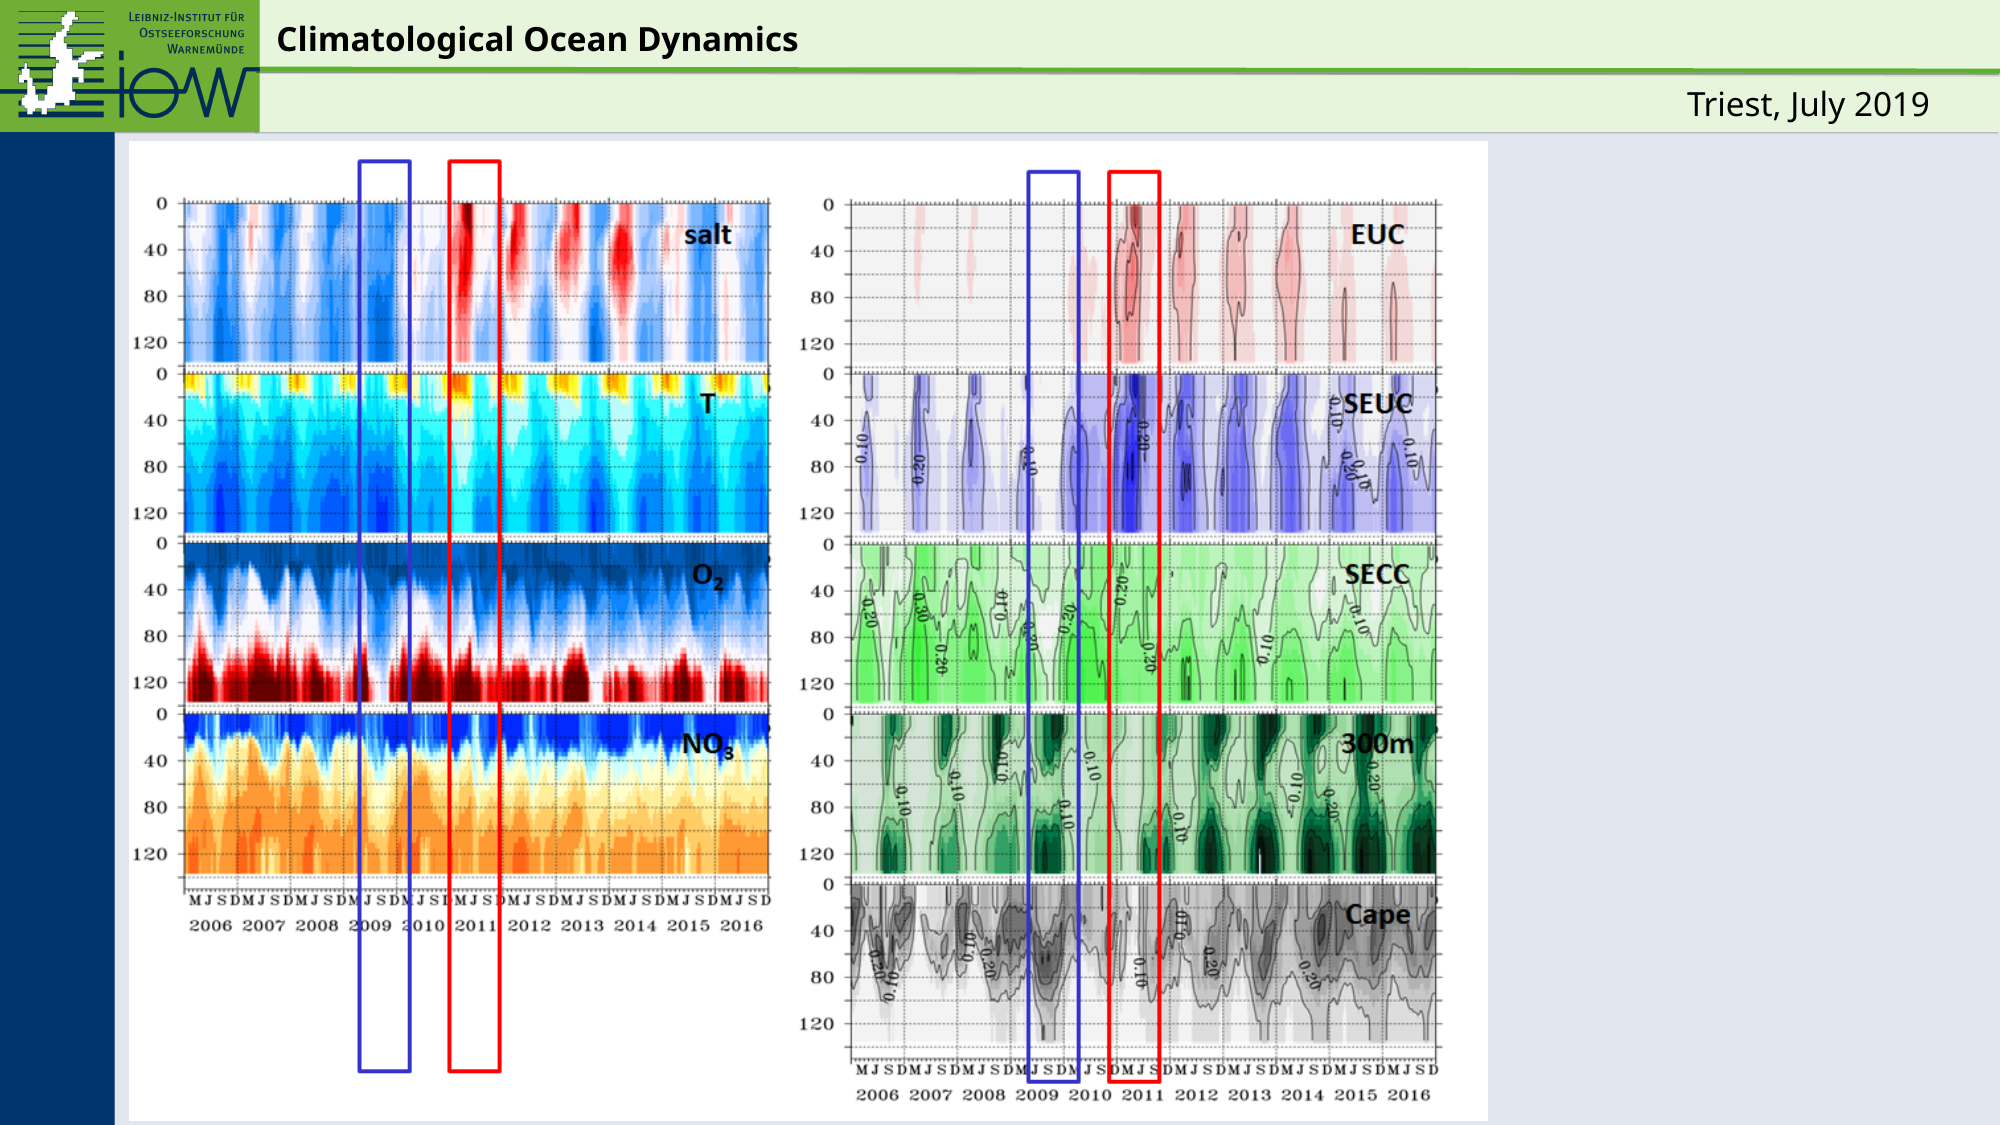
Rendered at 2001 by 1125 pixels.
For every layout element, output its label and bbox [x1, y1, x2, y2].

picture [0, 10, 260, 118]
picture [129, 141, 1488, 1121]
